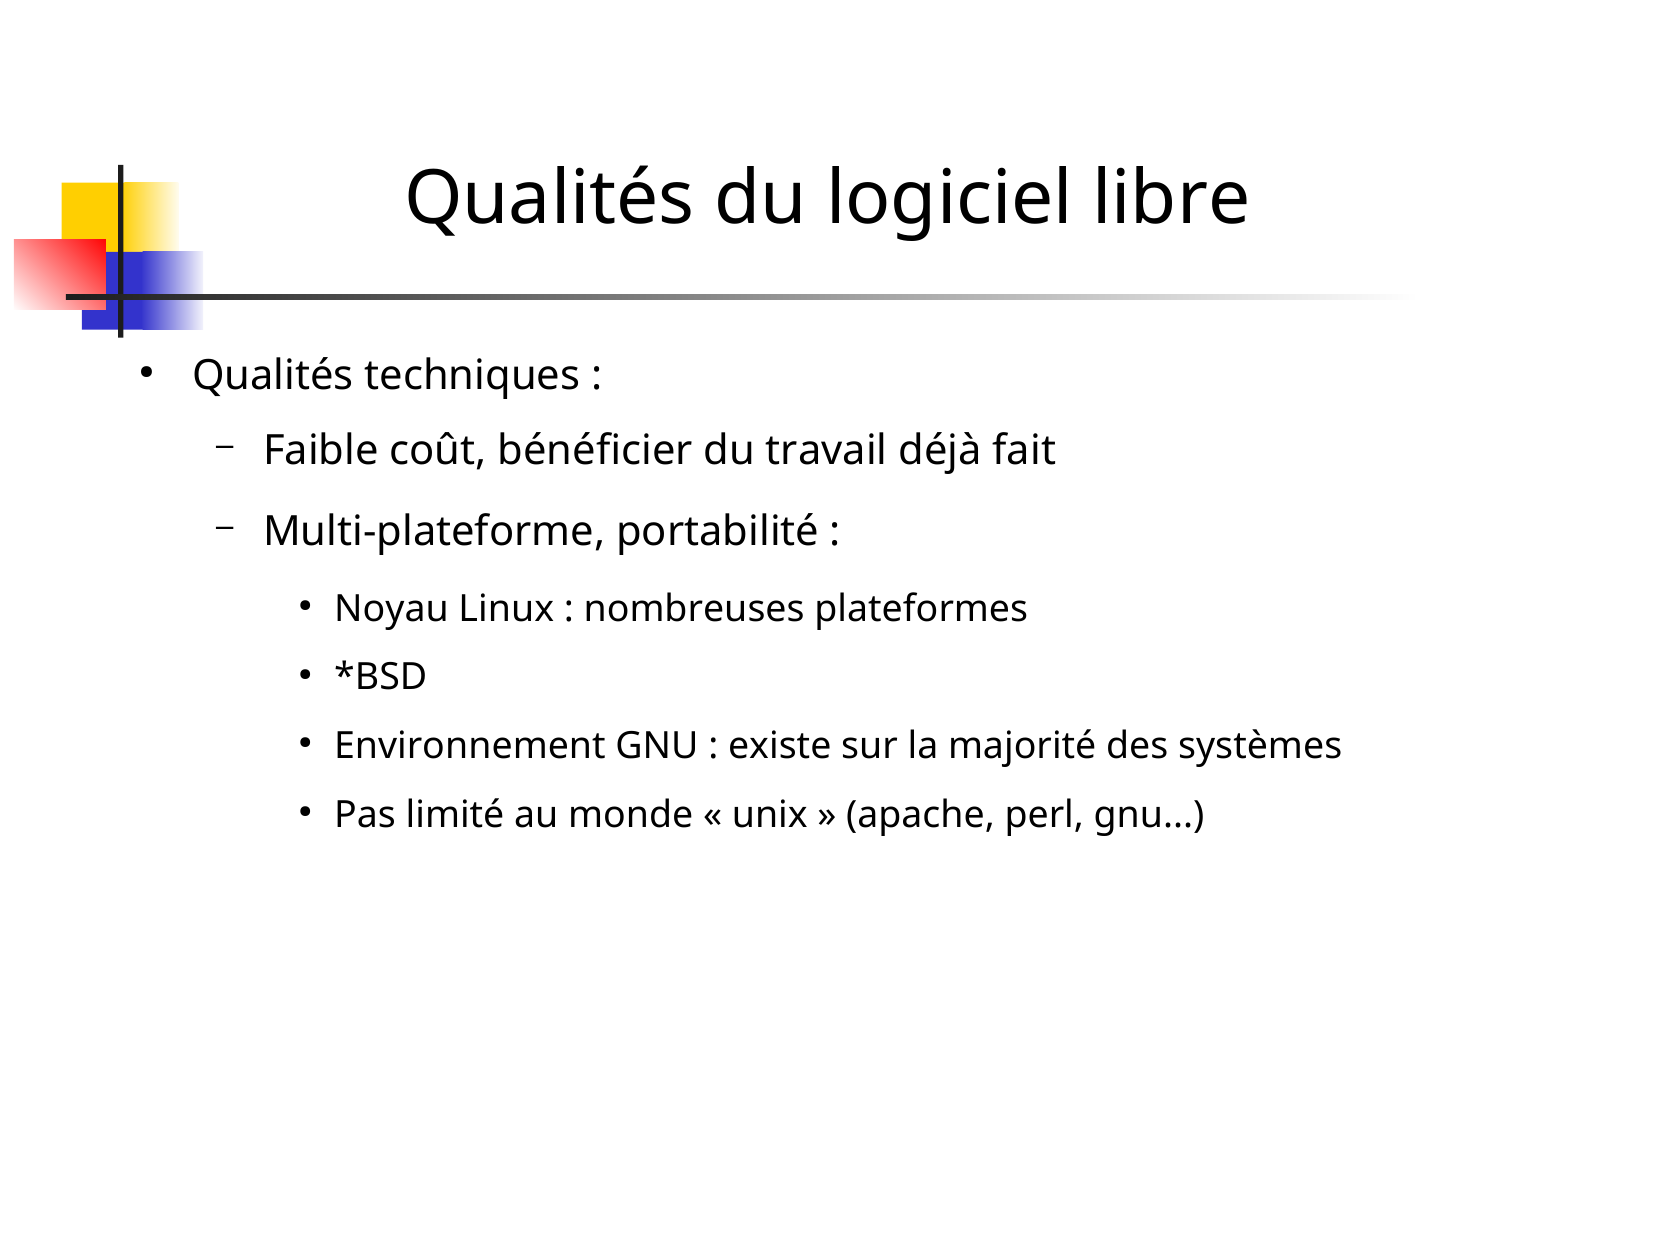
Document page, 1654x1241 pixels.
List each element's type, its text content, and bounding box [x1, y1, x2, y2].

title Qualités du logiciel libre [121, 91, 1534, 299]
list Qualités techniques : Faible coût, bénéficier du travail déjà fait Multi-plateforme, portabilité : Noyau Linux : nombreuses plateformes *BSD Environnement GNU : existe sur la majorité des systèmes Pas limité au monde « unix » (apache, perl, gnu...) [121, 344, 1534, 1127]
